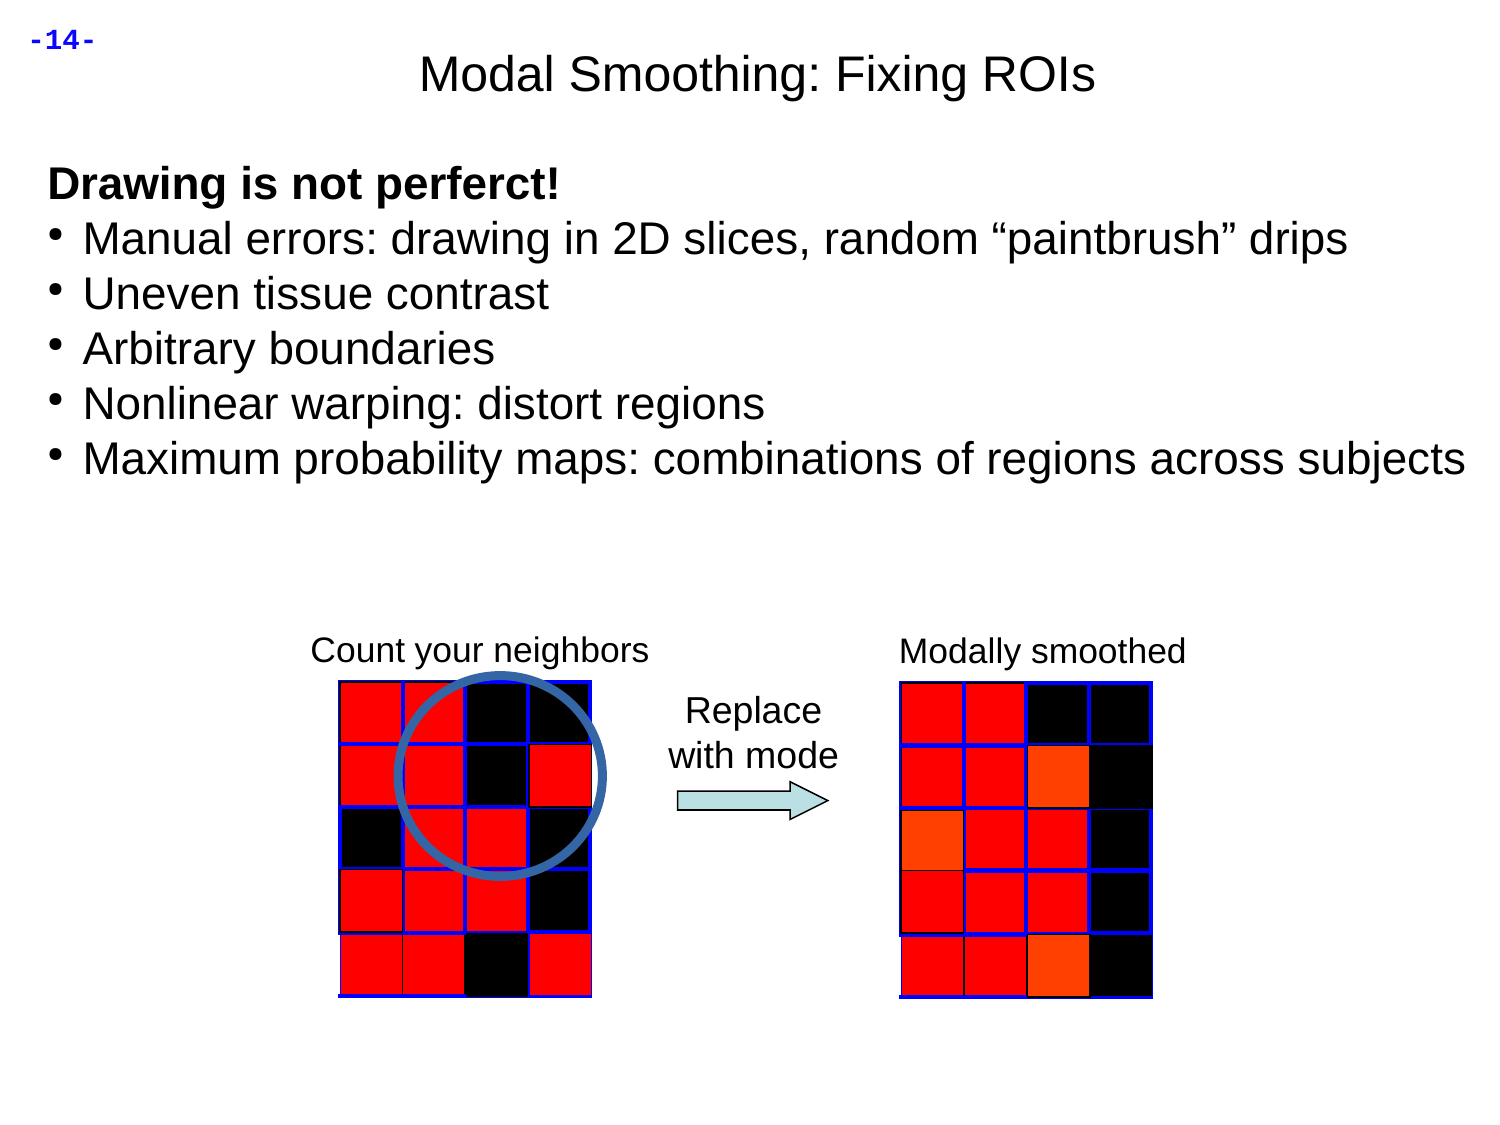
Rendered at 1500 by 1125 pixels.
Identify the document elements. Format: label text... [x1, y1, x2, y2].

text_box [966, 873, 1024, 932]
text_box [467, 746, 526, 805]
text_box [1091, 873, 1152, 932]
text_box [901, 934, 1153, 997]
text_box [966, 682, 1024, 743]
text_box [410, 688, 463, 742]
text_box [405, 826, 445, 867]
text_box Replace with mode [640, 678, 867, 821]
text_box [467, 809, 526, 867]
text_box [530, 809, 591, 867]
text_box [1028, 873, 1087, 932]
text_box [405, 746, 463, 805]
text_box Drawing is not perferct! Manual errors: drawing in 2D slices, random “paintbrush” drips Uneven tissue contrast Arbitrary boundaries Nonlinear warping: distort regions Maximum probability maps: combinations of regions across subjects [32, 146, 1484, 546]
text_box [1091, 682, 1152, 743]
text_box [966, 748, 1024, 806]
text_box [340, 869, 403, 932]
text_box [1027, 745, 1153, 808]
text_box [467, 876, 526, 931]
text_box Modal Smoothing: Fixing ROIs [403, 34, 1141, 133]
text_box [1091, 810, 1152, 868]
text_box [340, 933, 592, 996]
text_box [340, 809, 401, 867]
text_box [529, 744, 592, 807]
text_box [409, 809, 463, 864]
text_box [530, 871, 591, 931]
text_box [530, 685, 591, 742]
text_box [340, 746, 397, 805]
text_box [467, 681, 526, 742]
text_box [1028, 682, 1087, 743]
text_box [901, 810, 964, 933]
text_box [548, 681, 591, 719]
text_box [340, 681, 401, 742]
text_box [901, 682, 962, 743]
text_box [405, 681, 452, 726]
text_box [901, 748, 962, 806]
text_box Count your neighbors [246, 619, 714, 678]
text_box [405, 871, 463, 931]
text_box [1028, 810, 1087, 868]
text_box [966, 810, 1024, 868]
text_box [556, 833, 591, 867]
text_box Modally smoothed [855, 620, 1231, 679]
